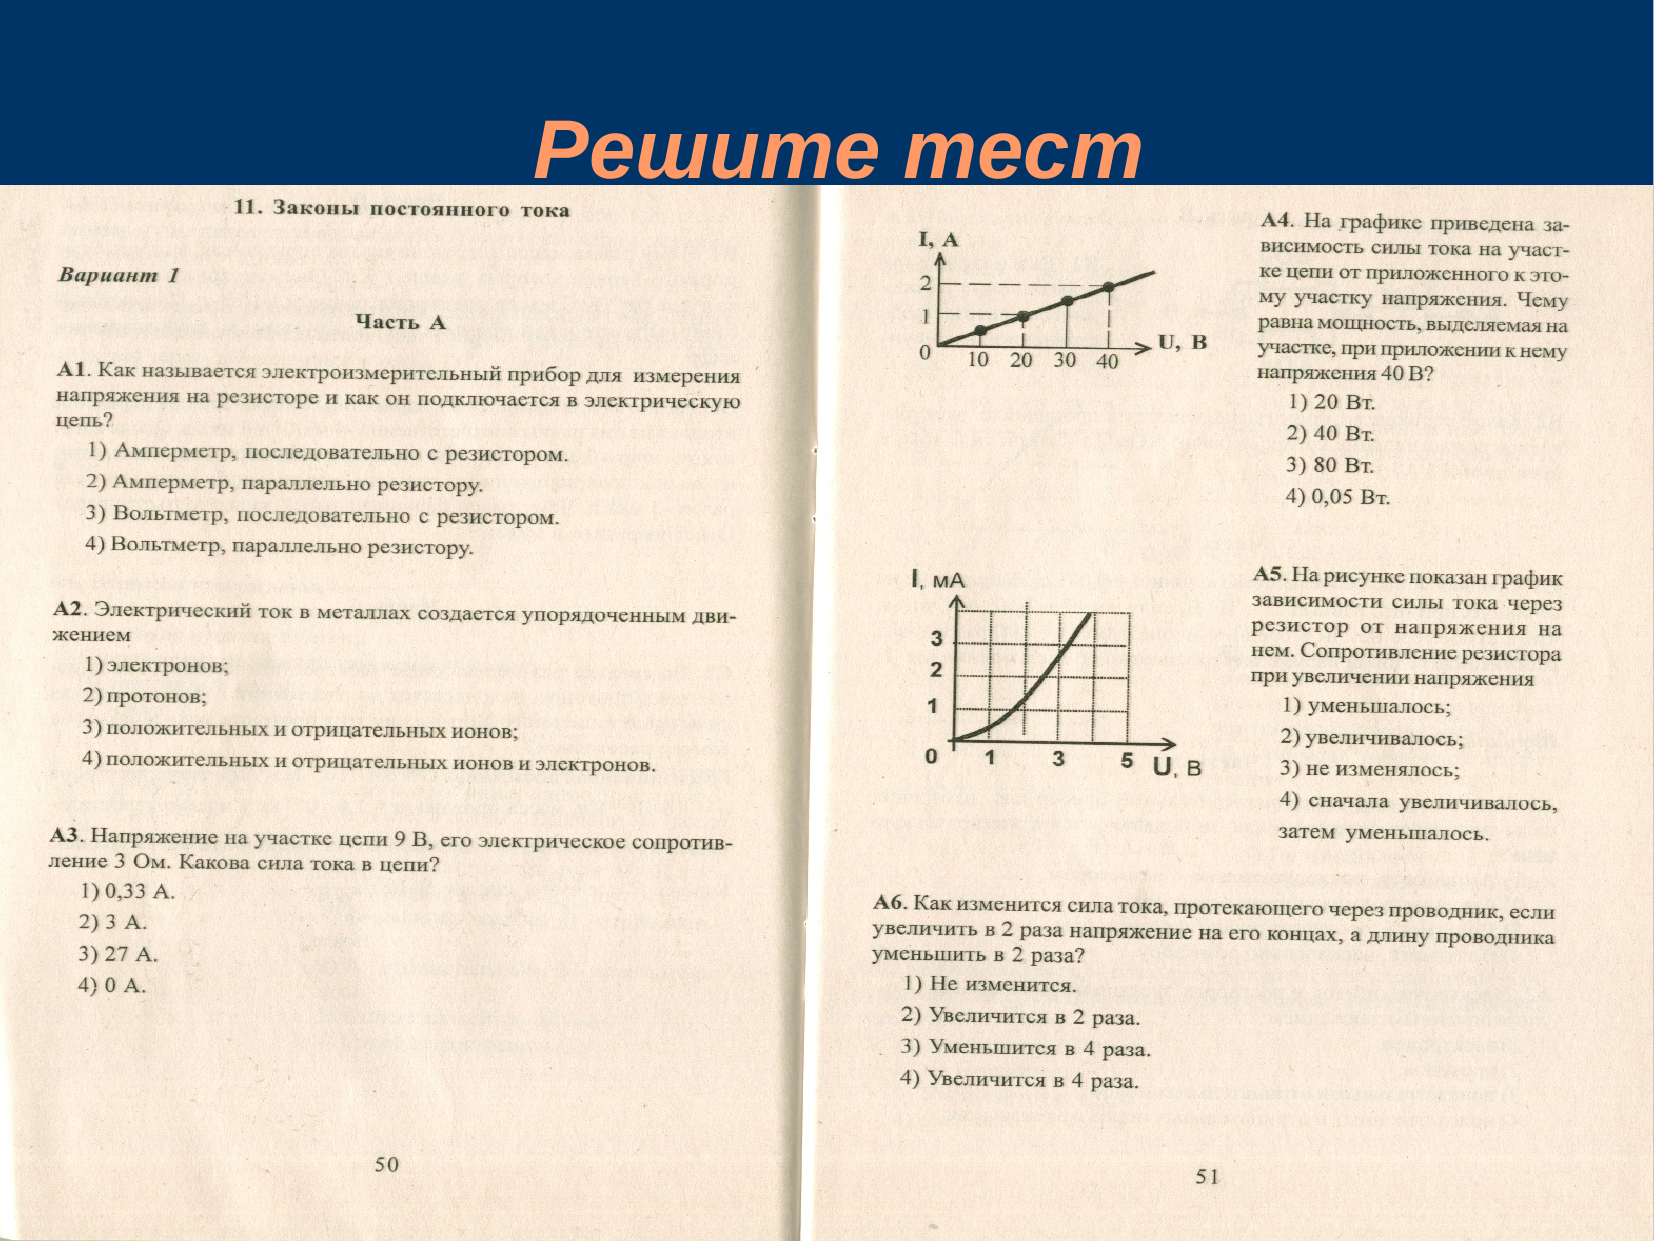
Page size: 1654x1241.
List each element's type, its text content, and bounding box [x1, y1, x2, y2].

title Решите тест [121, 46, 1534, 185]
picture [0, 185, 1654, 1241]
